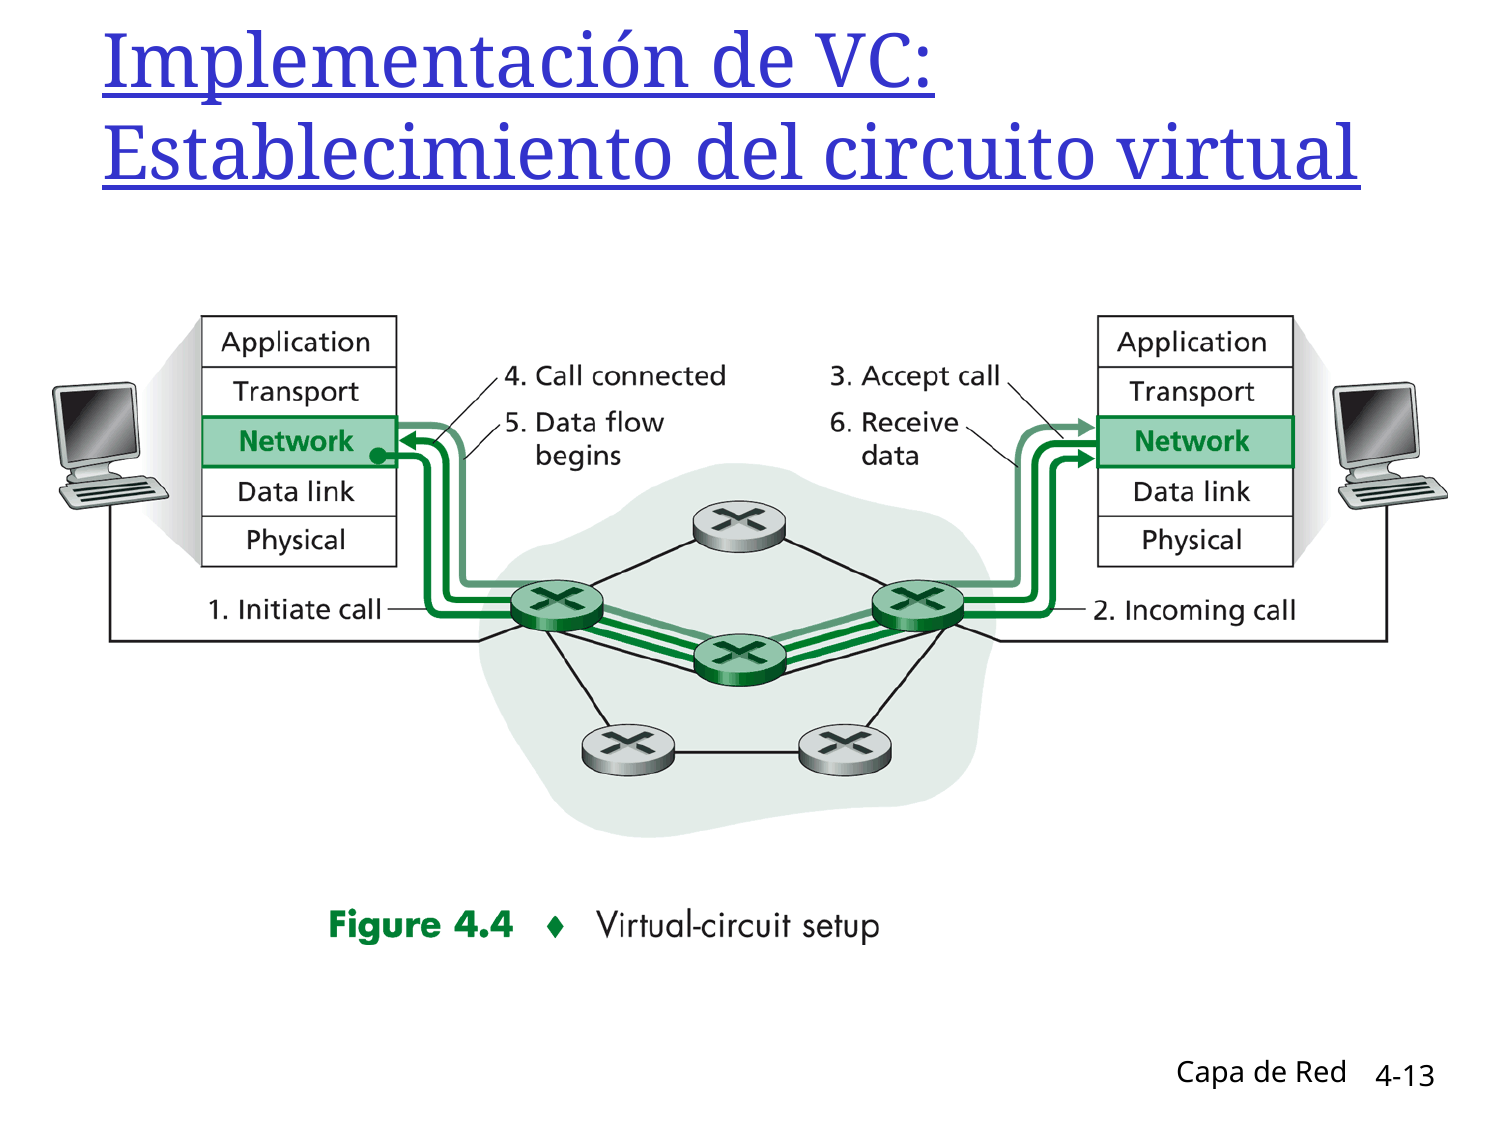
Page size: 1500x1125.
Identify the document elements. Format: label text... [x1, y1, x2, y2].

picture [52, 315, 1448, 945]
title Implementación de VC: Establecimiento del circuito virtual [87, 12, 1426, 199]
